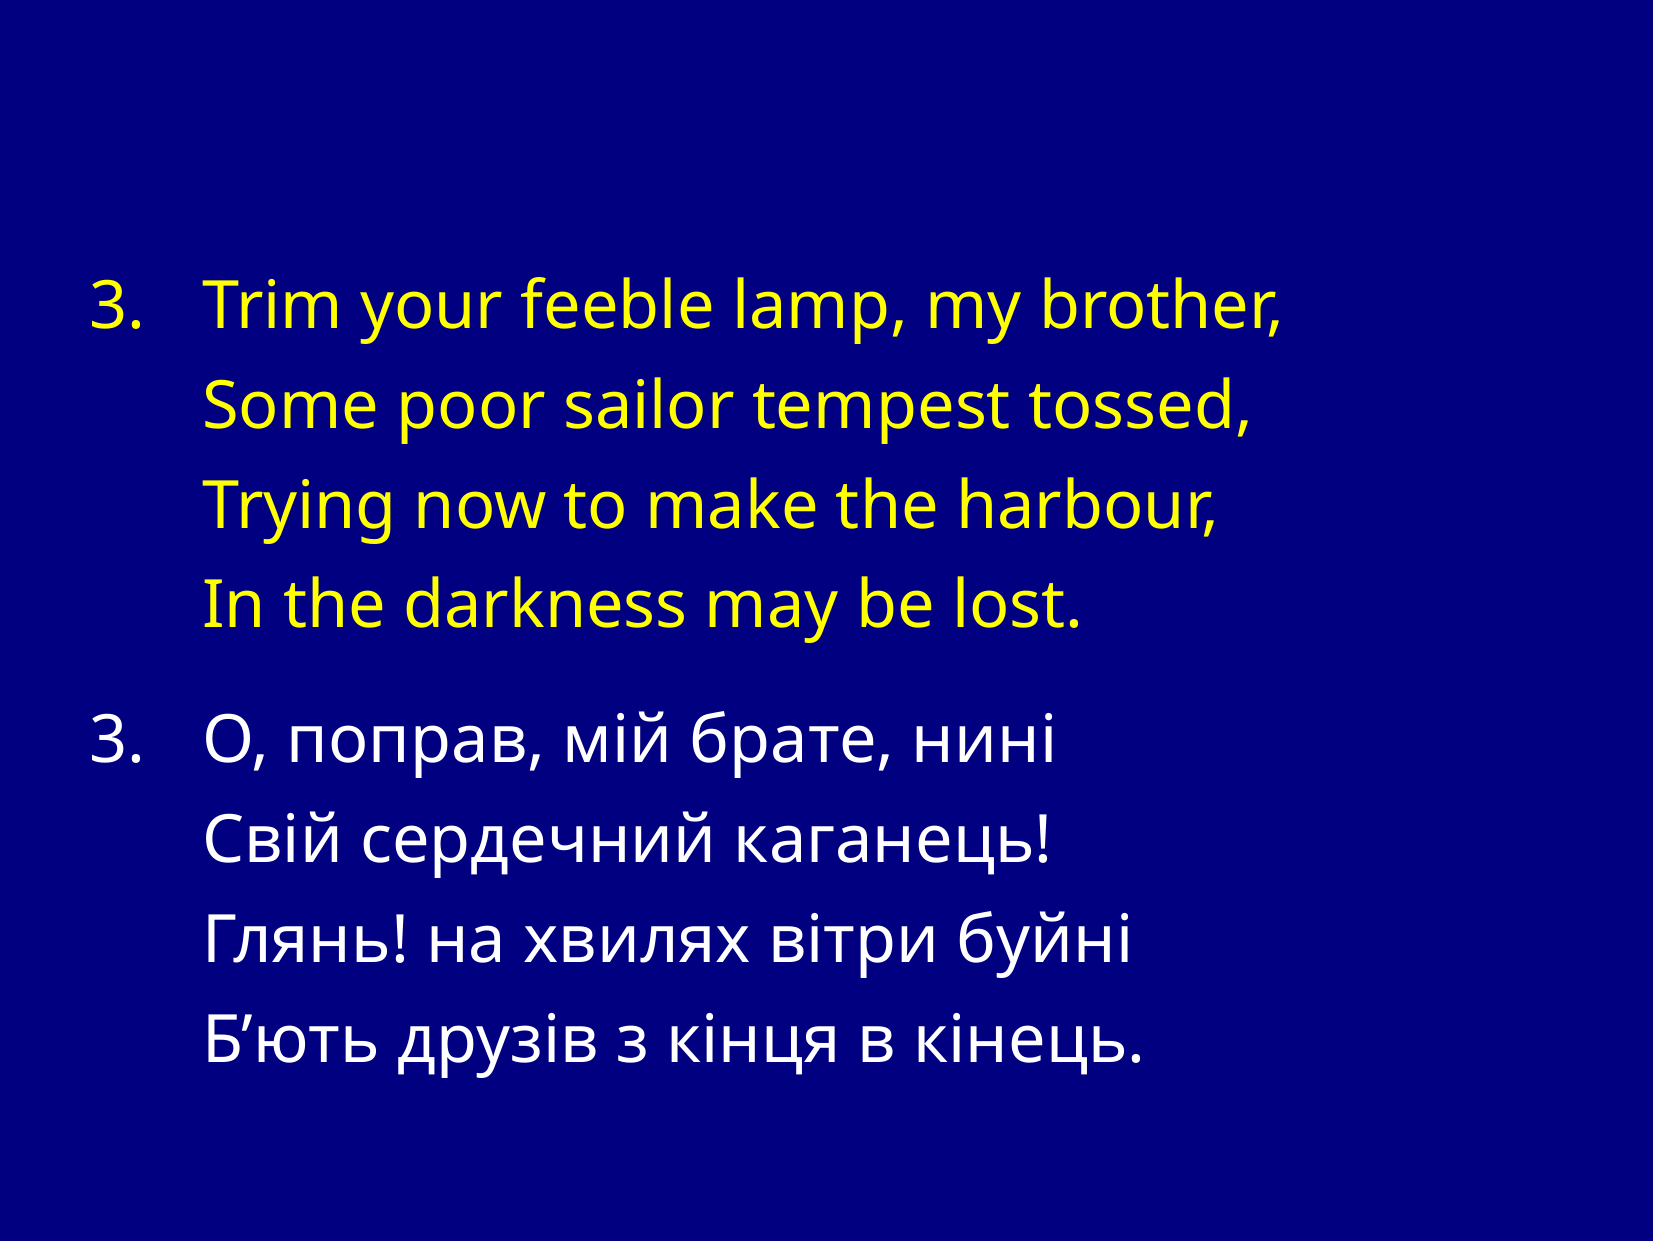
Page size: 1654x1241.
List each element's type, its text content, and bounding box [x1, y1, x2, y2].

text_box 3. Trim your feeble lamp, my brother, Some poor sailor tempest tossed, Trying now to make the harbour, In the darkness may be lost. [75, 150, 1576, 638]
text_box 3. О, поправ, мій брате, нині Свій сердечний каганець! Глянь! на хвилях вітри буйні Б’ють друзів з кінця в кінець. [75, 675, 1576, 1163]
